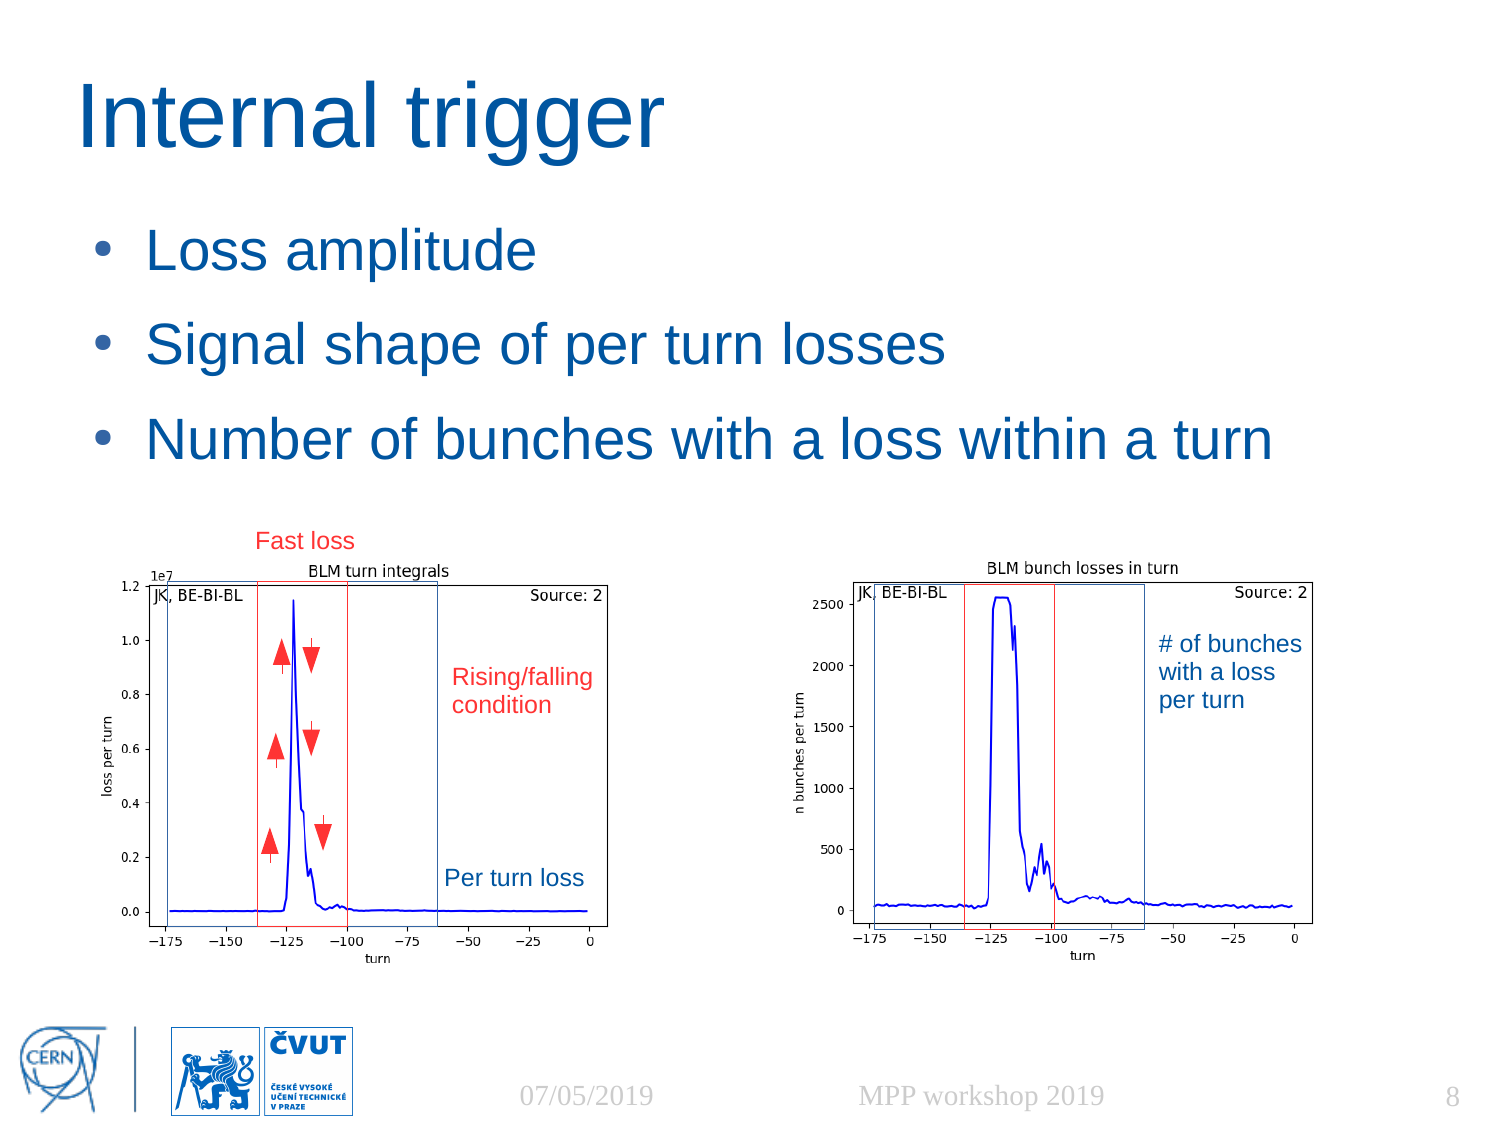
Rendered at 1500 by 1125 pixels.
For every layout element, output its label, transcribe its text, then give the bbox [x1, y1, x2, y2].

text_box # of bunches with a loss per turn [1144, 622, 1318, 722]
list Loss amplitude Signal shape of per turn losses Number of bunches with a loss within a turn [75, 217, 1425, 984]
text_box Per turn loss [429, 856, 600, 900]
text_box Fast loss [240, 519, 383, 582]
picture [171, 1027, 353, 1116]
title Internal trigger [75, 38, 1425, 193]
text_box Rising/falling condition [437, 655, 609, 727]
